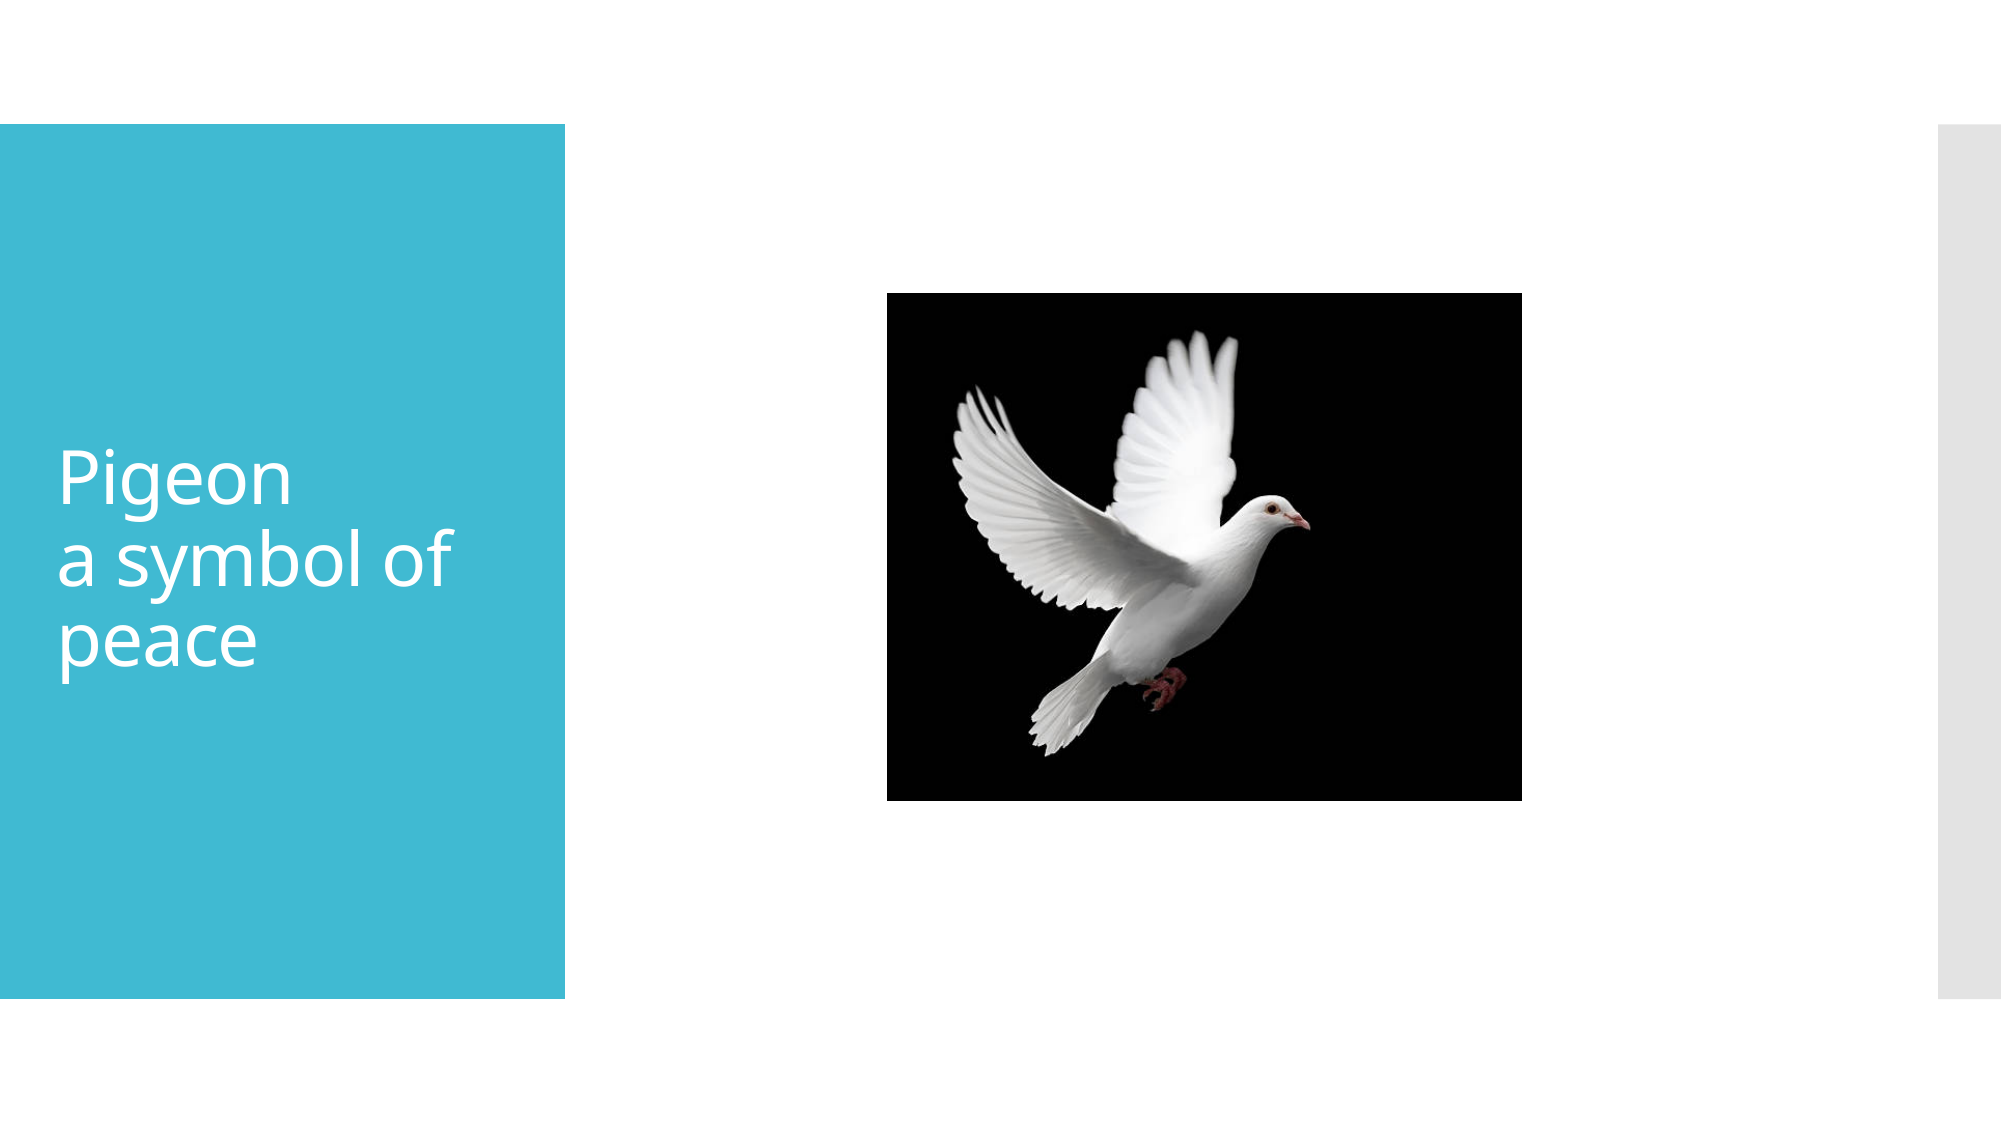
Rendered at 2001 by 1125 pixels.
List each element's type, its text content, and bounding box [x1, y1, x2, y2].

title Pigeon a symbol of peace [41, 184, 526, 940]
picture [887, 293, 1522, 801]
